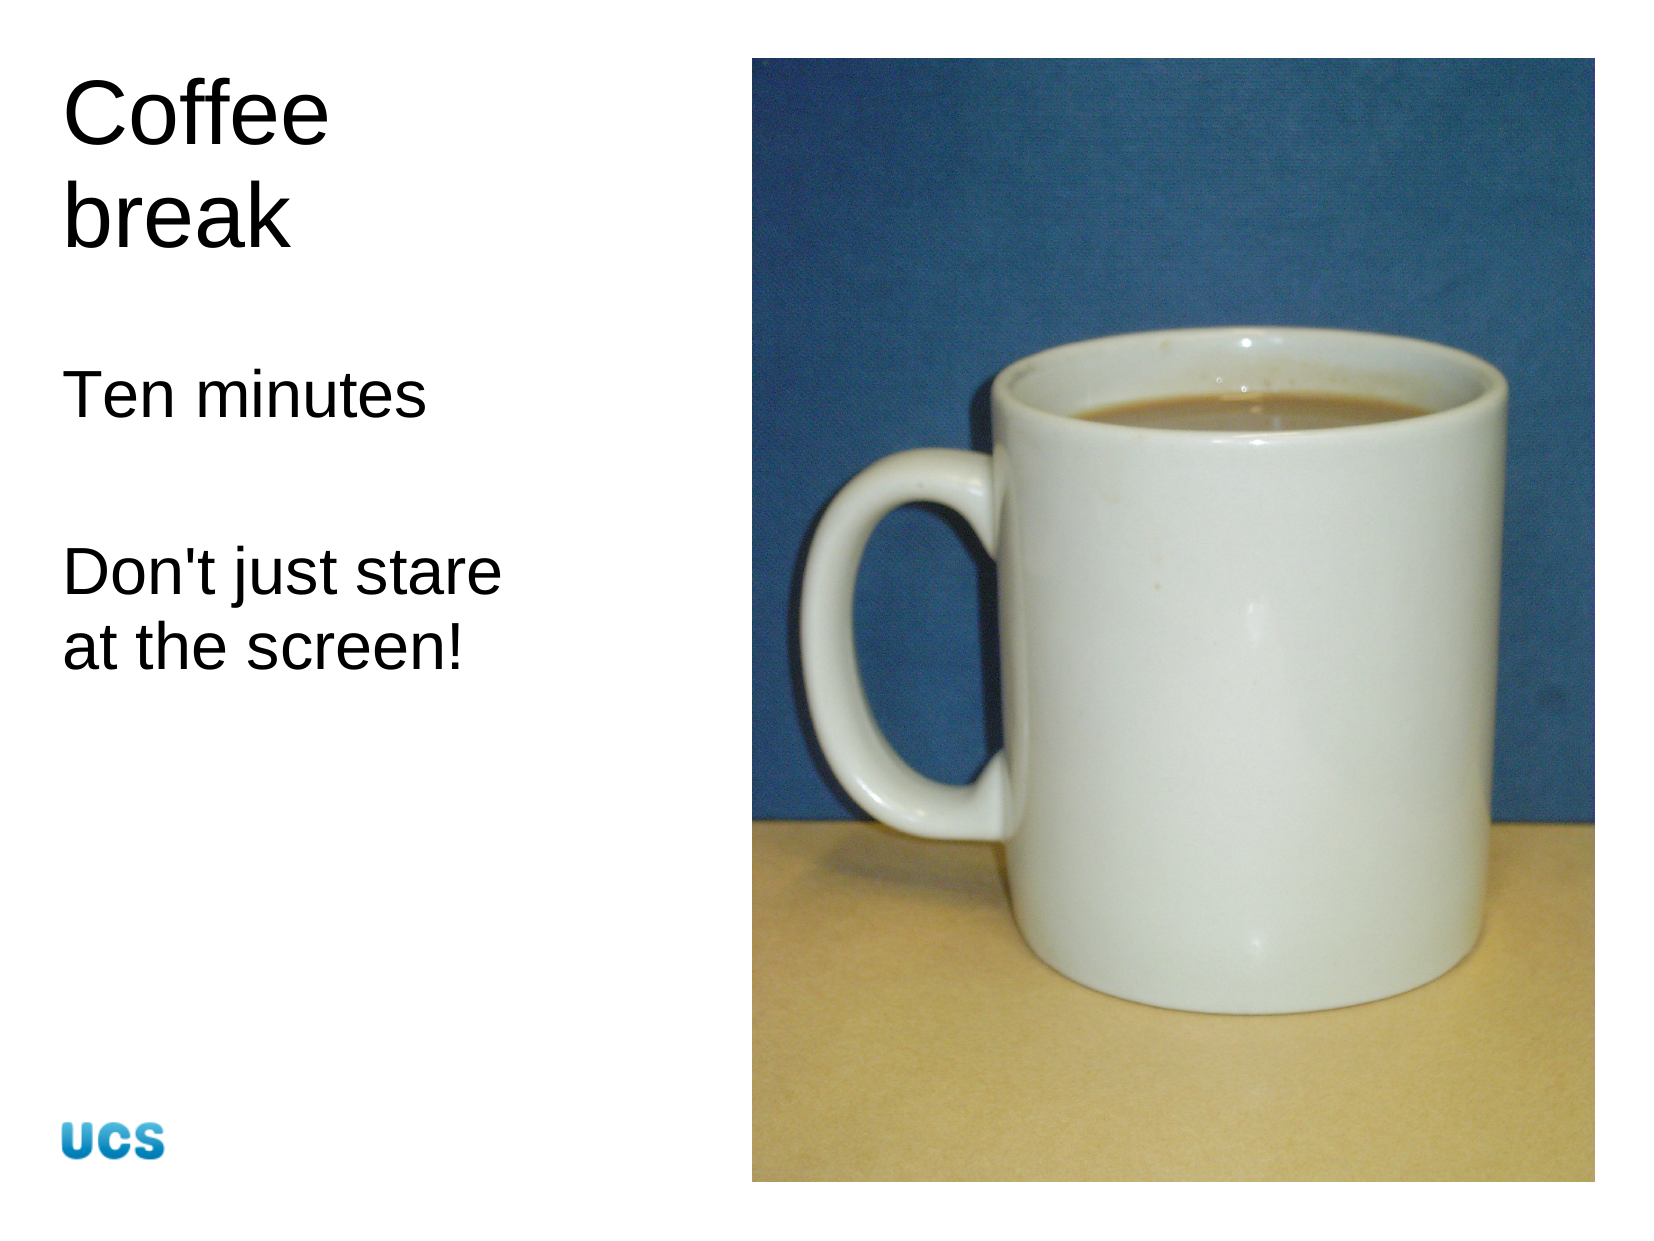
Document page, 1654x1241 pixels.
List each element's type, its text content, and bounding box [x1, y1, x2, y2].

text_box Don't just stare at the screen! [59, 531, 509, 687]
text_box Coffee break [59, 59, 336, 271]
picture [61, 1121, 165, 1161]
picture [752, 58, 1595, 1182]
text_box Ten minutes [59, 354, 433, 436]
